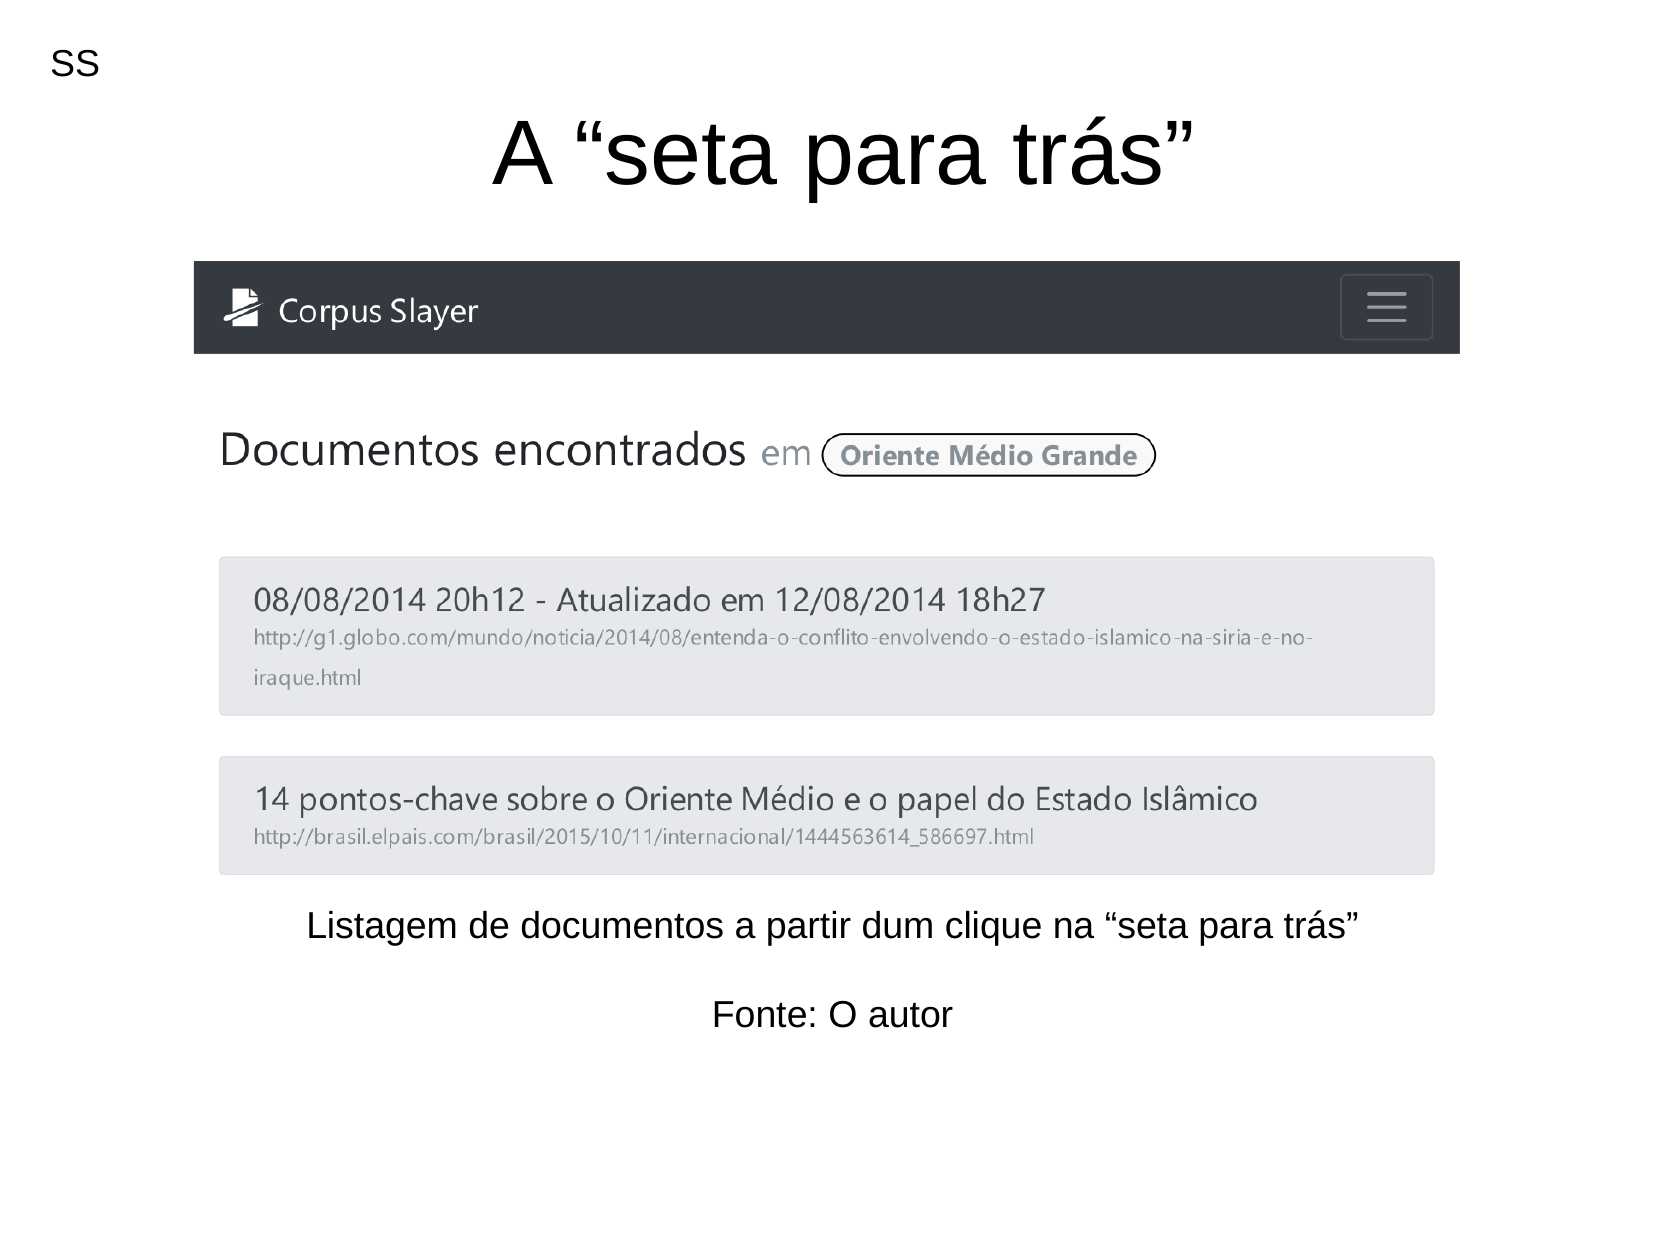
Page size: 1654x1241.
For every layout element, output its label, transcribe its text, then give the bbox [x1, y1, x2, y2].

text_box Fonte: O autor [236, 986, 1430, 1044]
picture [190, 256, 1463, 886]
text_box SS [35, 35, 116, 93]
title A “seta para trás” [82, 49, 1571, 257]
text_box Listagem de documentos a partir dum clique na “seta para trás” [236, 897, 1430, 955]
